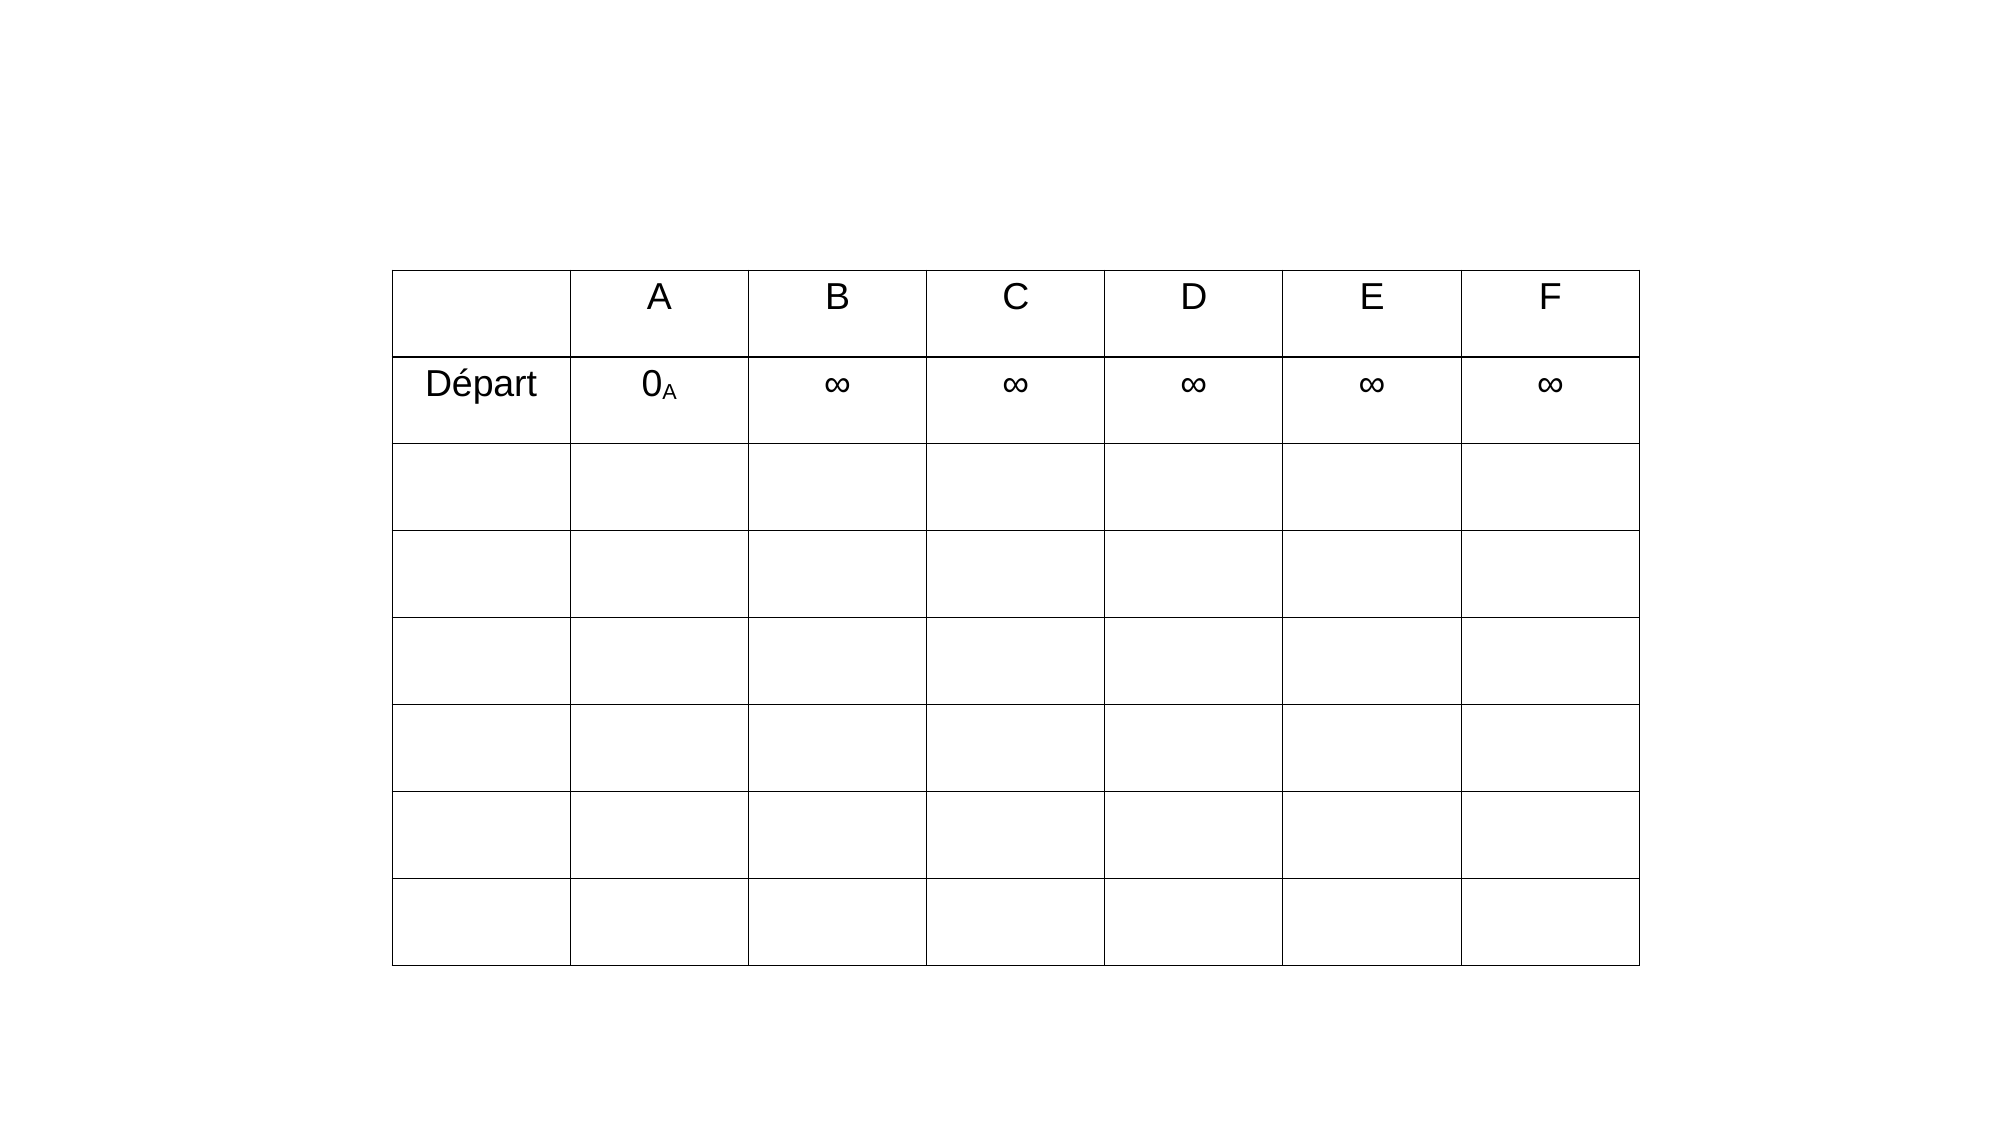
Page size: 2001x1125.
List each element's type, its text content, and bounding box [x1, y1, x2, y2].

table_cell ∞ [1462, 358, 1639, 443]
table_cell [1462, 792, 1639, 878]
table_cell ∞ [749, 358, 926, 443]
table_cell [393, 705, 570, 791]
table_cell ∞ [927, 358, 1104, 443]
table_cell [393, 531, 570, 617]
table_header E [1283, 271, 1461, 356]
table_cell [1462, 618, 1639, 704]
table_header C [927, 271, 1104, 356]
table_cell [1105, 618, 1282, 704]
table_cell [927, 705, 1104, 791]
table_cell [749, 444, 926, 530]
table_header D [1105, 271, 1282, 356]
table_cell [1462, 531, 1639, 617]
table_cell [571, 618, 748, 704]
table_cell [1283, 705, 1461, 791]
table_cell [749, 618, 926, 704]
table_cell [1105, 444, 1282, 530]
table_cell [927, 792, 1104, 878]
table_cell [393, 618, 570, 704]
table_cell [1105, 531, 1282, 617]
table_cell 0A [571, 358, 748, 443]
table_cell [571, 792, 748, 878]
table_cell [1462, 879, 1639, 965]
table_cell [393, 879, 570, 965]
table_cell [1105, 792, 1282, 878]
table_cell [927, 444, 1104, 530]
table_cell [571, 705, 748, 791]
table_cell [749, 705, 926, 791]
table_cell [1283, 792, 1461, 878]
table_cell [571, 531, 748, 617]
table_cell [927, 618, 1104, 704]
table_cell [1283, 531, 1461, 617]
table_cell [1462, 444, 1639, 530]
table_cell [927, 531, 1104, 617]
table_cell [1105, 705, 1282, 791]
table_cell [1283, 444, 1461, 530]
table_cell [1283, 618, 1461, 704]
table_cell [1283, 879, 1461, 965]
table_cell [927, 879, 1104, 965]
table_header F [1462, 271, 1639, 356]
table_cell [393, 444, 570, 530]
table_cell Départ [393, 358, 570, 443]
table_cell [393, 792, 570, 878]
table_cell [749, 792, 926, 878]
table_cell ∞ [1283, 358, 1461, 443]
table_cell [571, 444, 748, 530]
table_cell [749, 531, 926, 617]
table_cell [1105, 879, 1282, 965]
table_header A [571, 271, 748, 356]
table_cell [749, 879, 926, 965]
table_cell [1462, 705, 1639, 791]
table_cell [571, 879, 748, 965]
table_header B [749, 271, 926, 356]
table_header [393, 271, 570, 356]
table_cell ∞ [1105, 358, 1282, 443]
